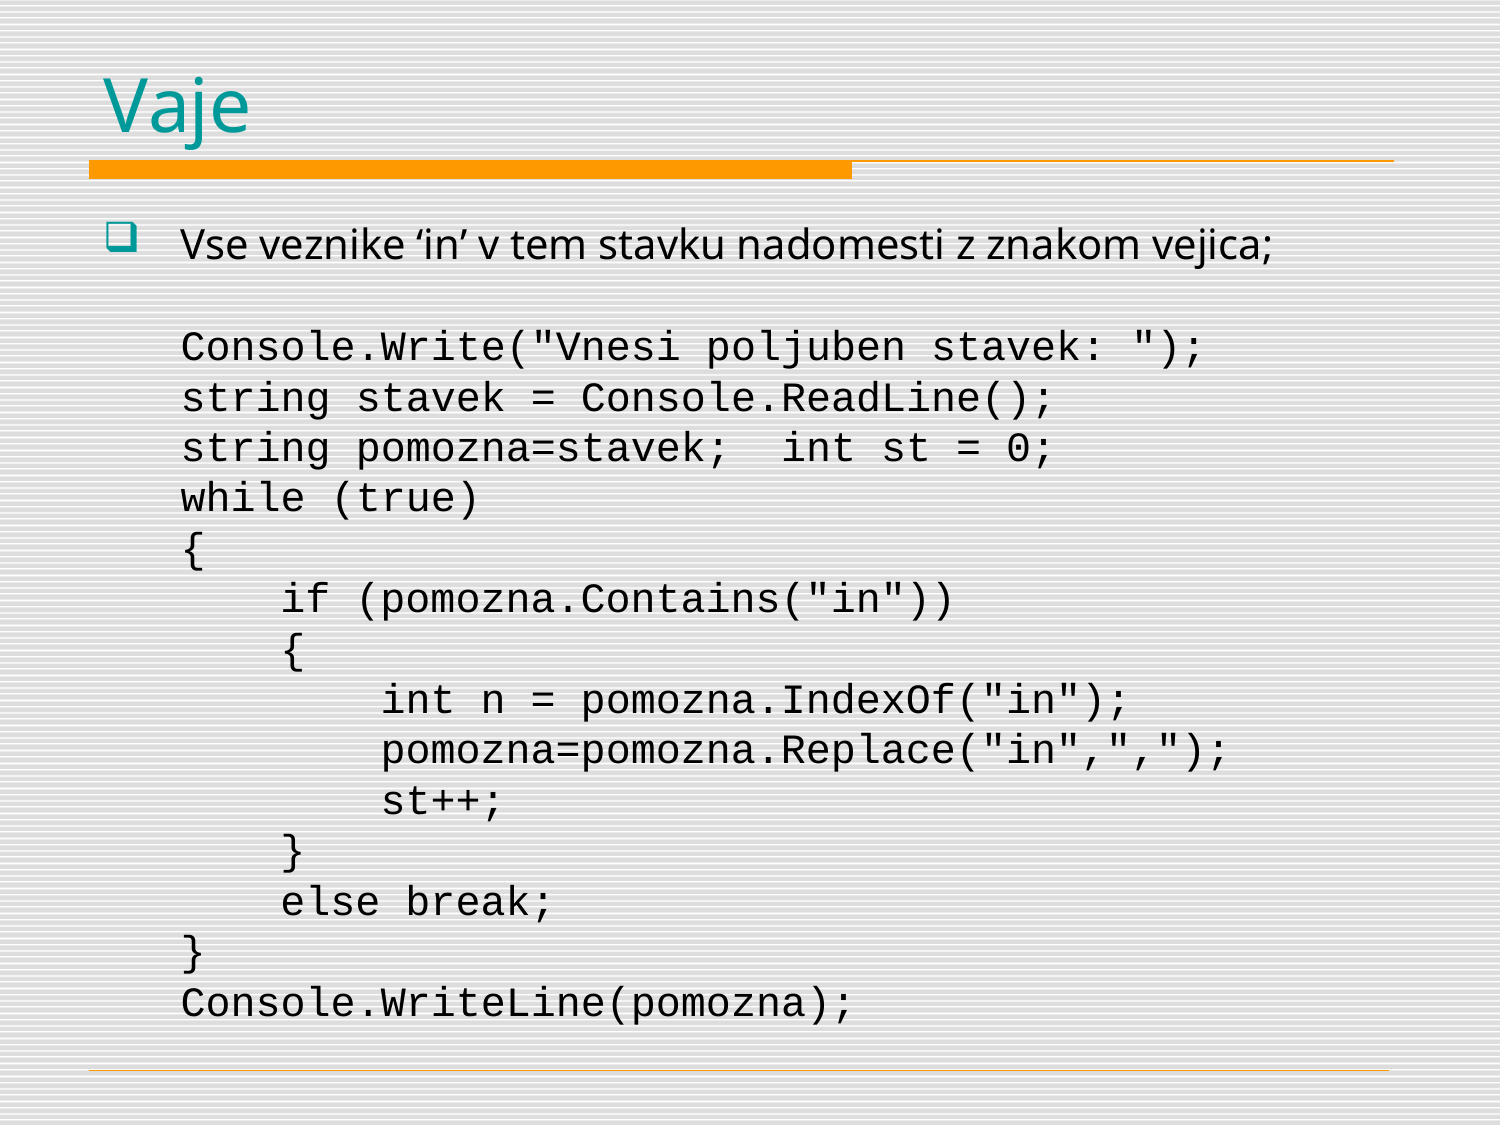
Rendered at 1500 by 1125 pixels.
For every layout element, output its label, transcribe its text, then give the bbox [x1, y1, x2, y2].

title Vaje [88, 42, 1401, 155]
picture [0, 0, 1500, 1125]
list Vse veznike ‘in’ v tem stavku nadomesti z znakom vejica; Console.Write("Vnesi poljuben stavek: "); string stavek = Console.ReadLine(); string pomozna=stavek; int st = 0; while (true) { if (pomozna.Contains("in")) { int n = pomozna.IndexOf("in"); pomozna=pomozna.Replace("in",","); st++; } else break; } Console.WriteLine(pomozna); [88, 220, 1471, 1059]
